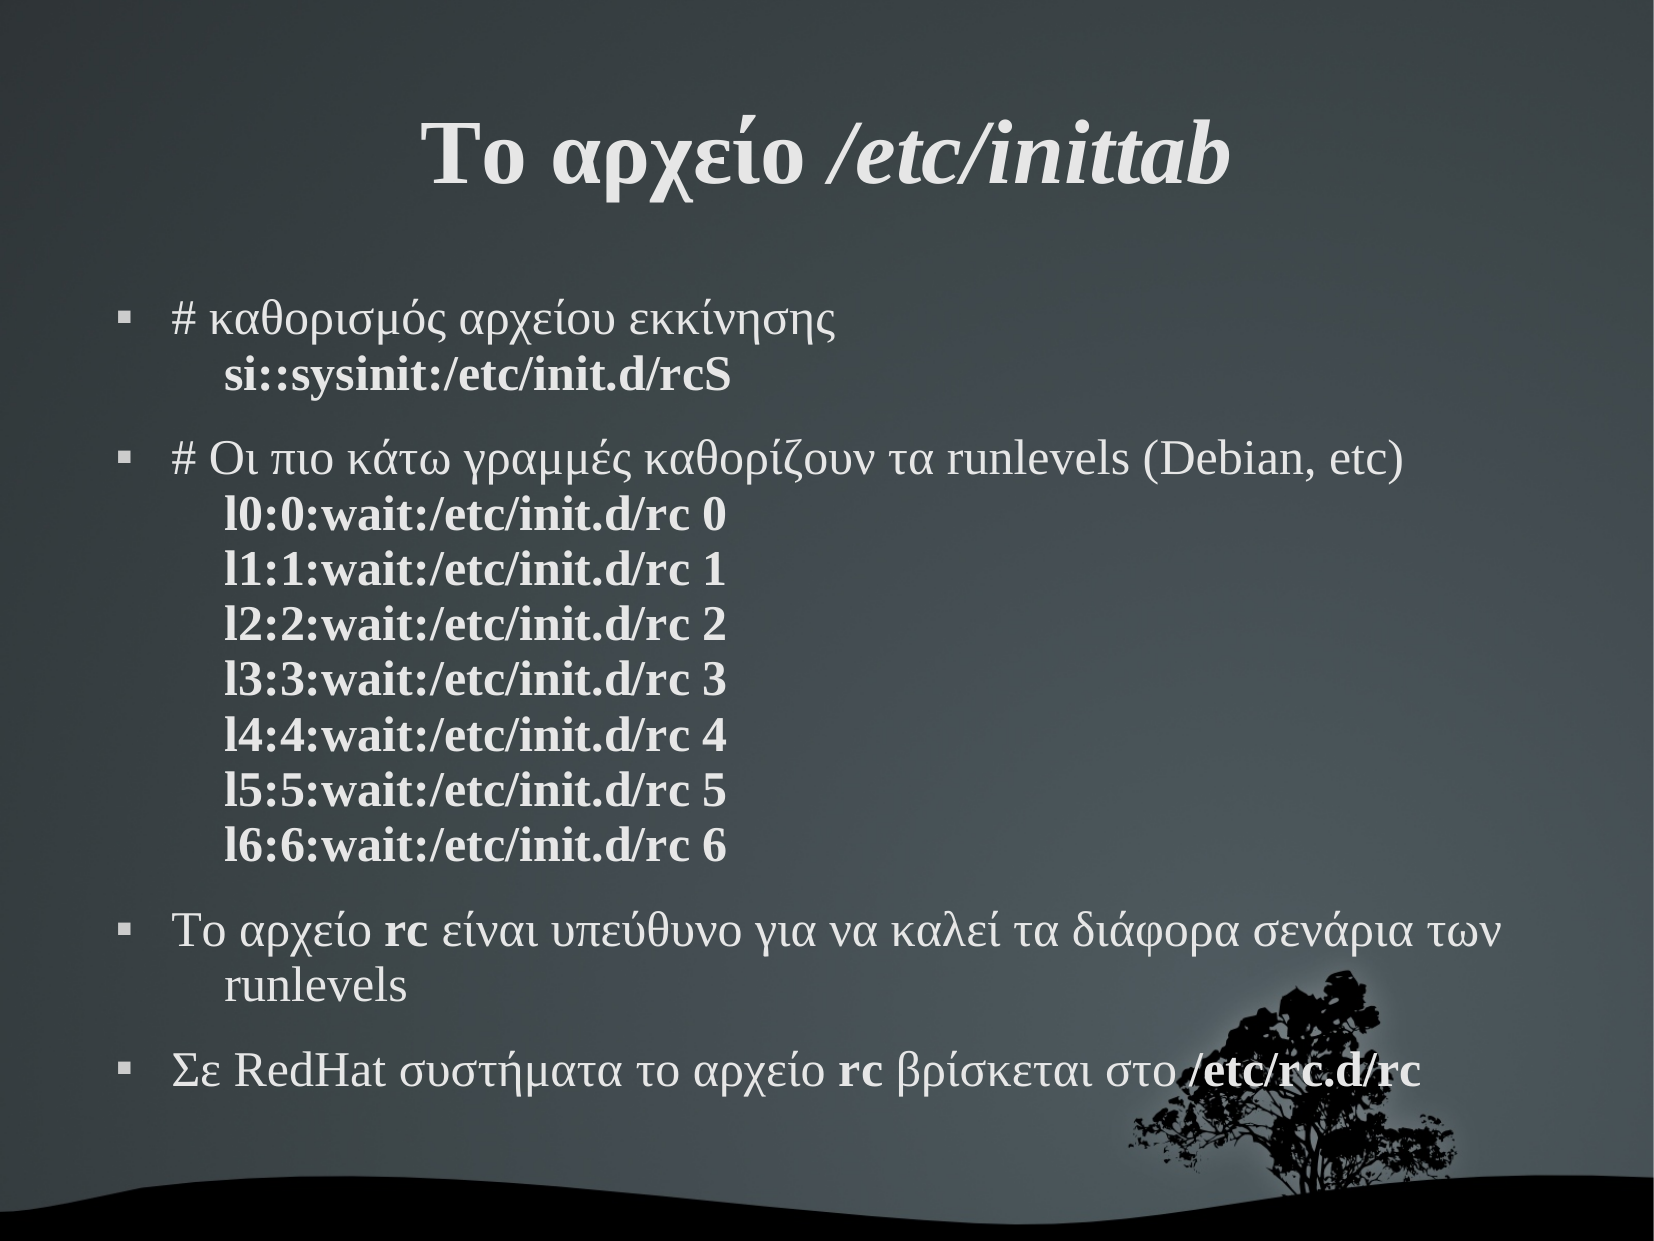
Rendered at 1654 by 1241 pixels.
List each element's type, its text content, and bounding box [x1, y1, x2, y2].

picture [0, 0, 1654, 1241]
title Το αρχείο /etc/inittab [82, 49, 1571, 257]
list # καθορισμός αρχείου εκκίνησης si::sysinit:/etc/init.d/rcS # Οι πιο κάτω γραμμές καθορίζουν τα runlevels (Debian, etc) l0:0:wait:/etc/init.d/rc 0 l1:1:wait:/etc/init.d/rc 1 l2:2:wait:/etc/init.d/rc 2 l3:3:wait:/etc/init.d/rc 3 l4:4:wait:/etc/init.d/rc 4 l5:5:wait:/etc/init.d/rc 5 l6:6:wait:/etc/init.d/rc 6 Το αρχείο rc είναι υπεύθυνο για να καλεί τα διάφορα σενάρια των runlevels Σε RedHat συστήματα το αρχείο rc βρίσκεται στο /etc/rc.d/rc [82, 290, 1571, 1213]
